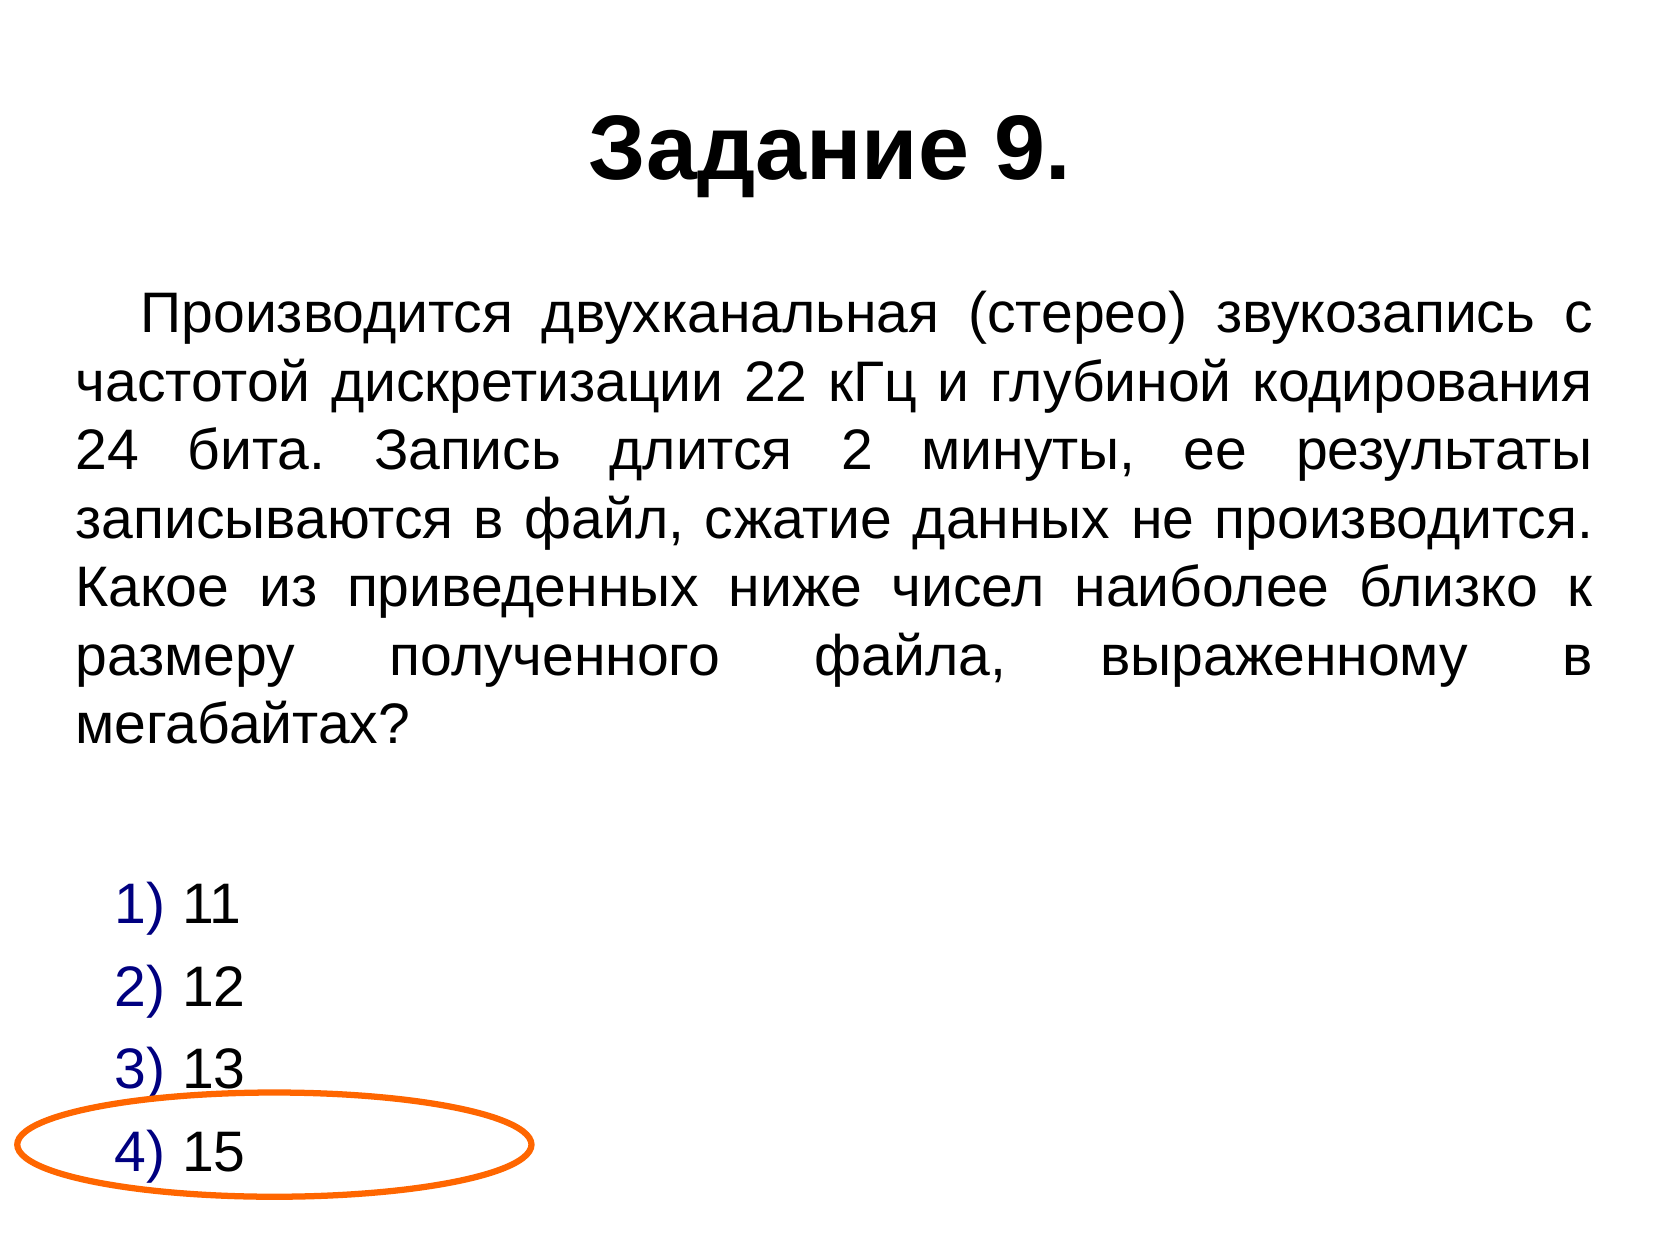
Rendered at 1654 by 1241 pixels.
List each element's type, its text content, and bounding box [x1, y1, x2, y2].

title Задание 9. [82, 68, 1571, 268]
list Производится двухканальная (стерео) звукозапись с частотой дискретизации 22 кГц и глубиной кодирования 24 бита. Запись длится 2 минуты, ее результаты записываются в файл, сжатие данных не производится. Какое из приведенных ниже чисел наиболее близко к размеру полученного файла, выраженному в мегабайтах? 11 12 13 15 [58, 1096, 528, 1193]
list Производится двухканальная (стерео) звукозапись с частотой дискретизации 22 кГц и глубиной кодирования 24 бита. Запись длится 2 минуты, ее результаты записываются в файл, сжатие данных не производится. Какое из приведенных ниже чисел наиболее близко к размеру полученного файла, выраженному в мегабайтах? 11 12 13 15 [58, 268, 1609, 1194]
